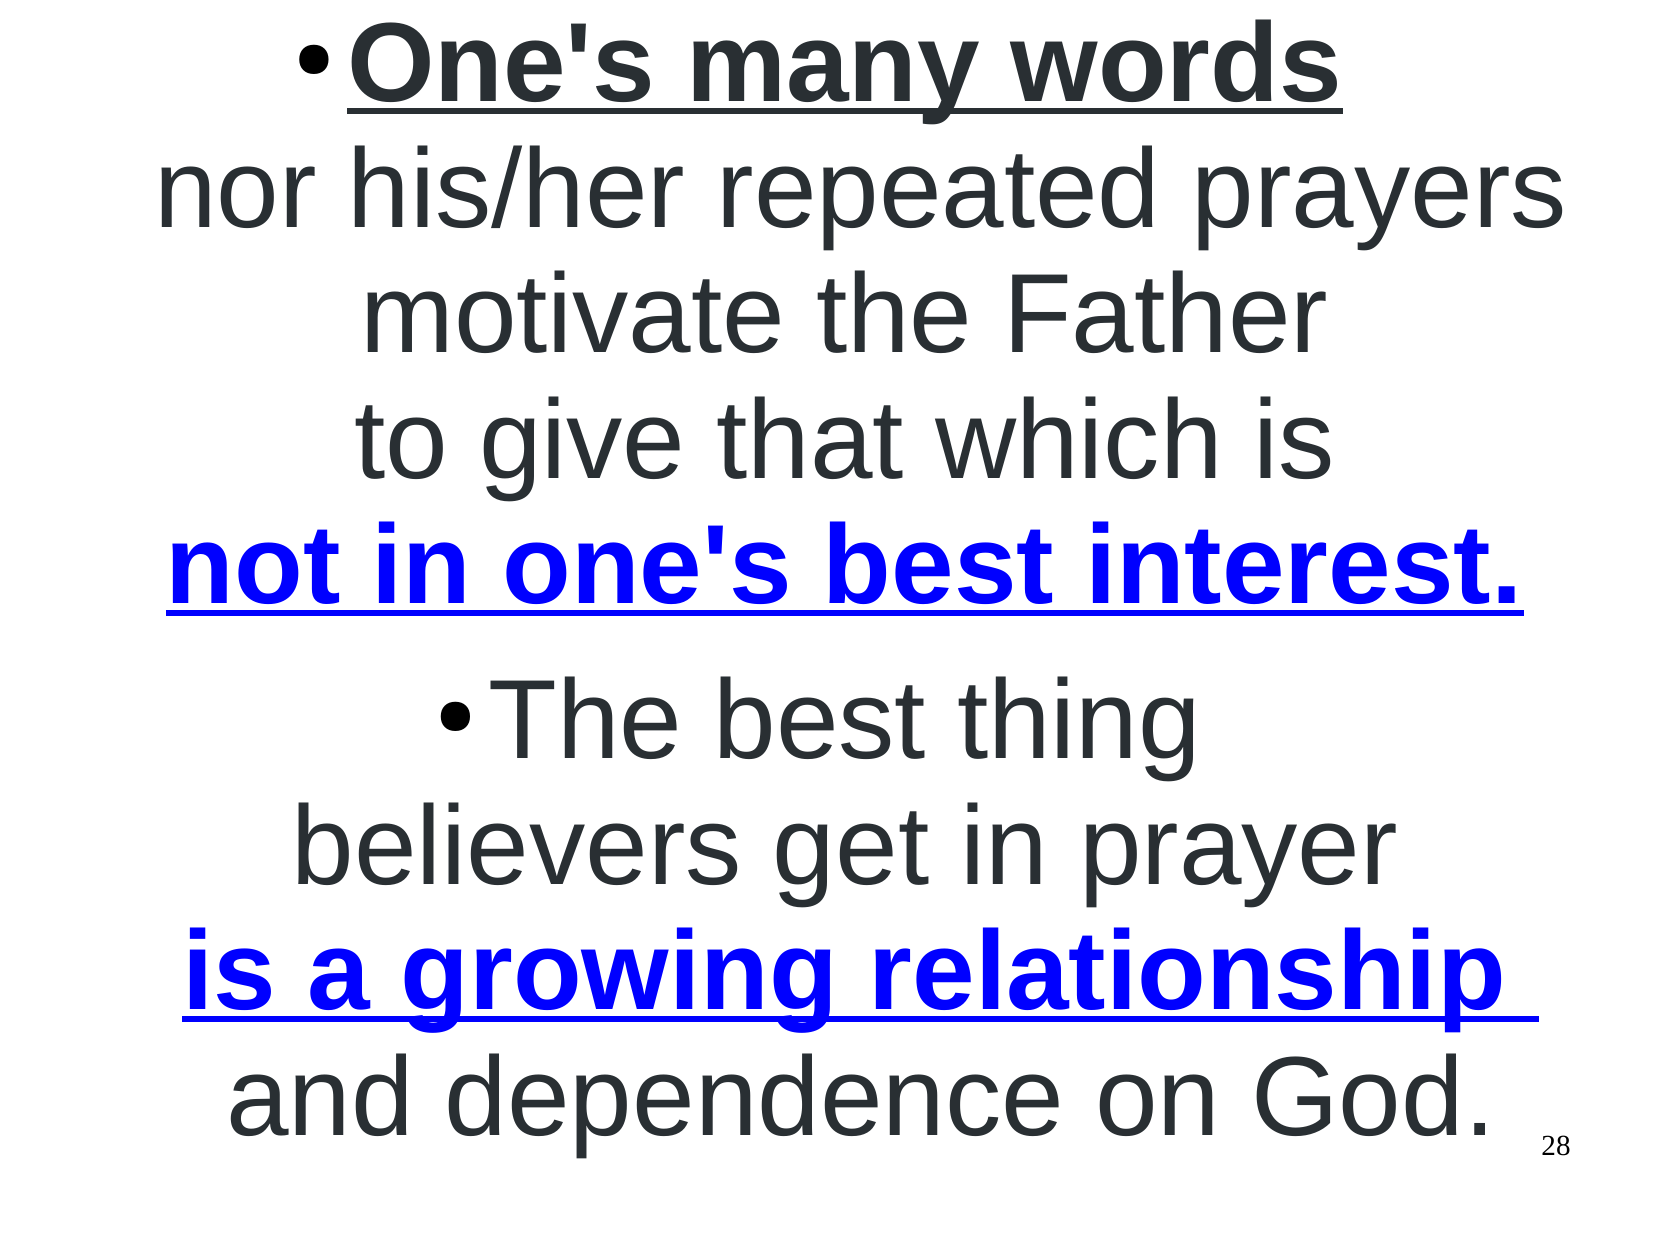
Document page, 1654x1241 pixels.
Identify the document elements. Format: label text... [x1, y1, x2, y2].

list One's many words nor his/her repeated prayers motivate the Father to give that which is not in one's best interest. The best thing believers get in prayer is a growing relationship and dependence on God. [0, 0, 1651, 1238]
